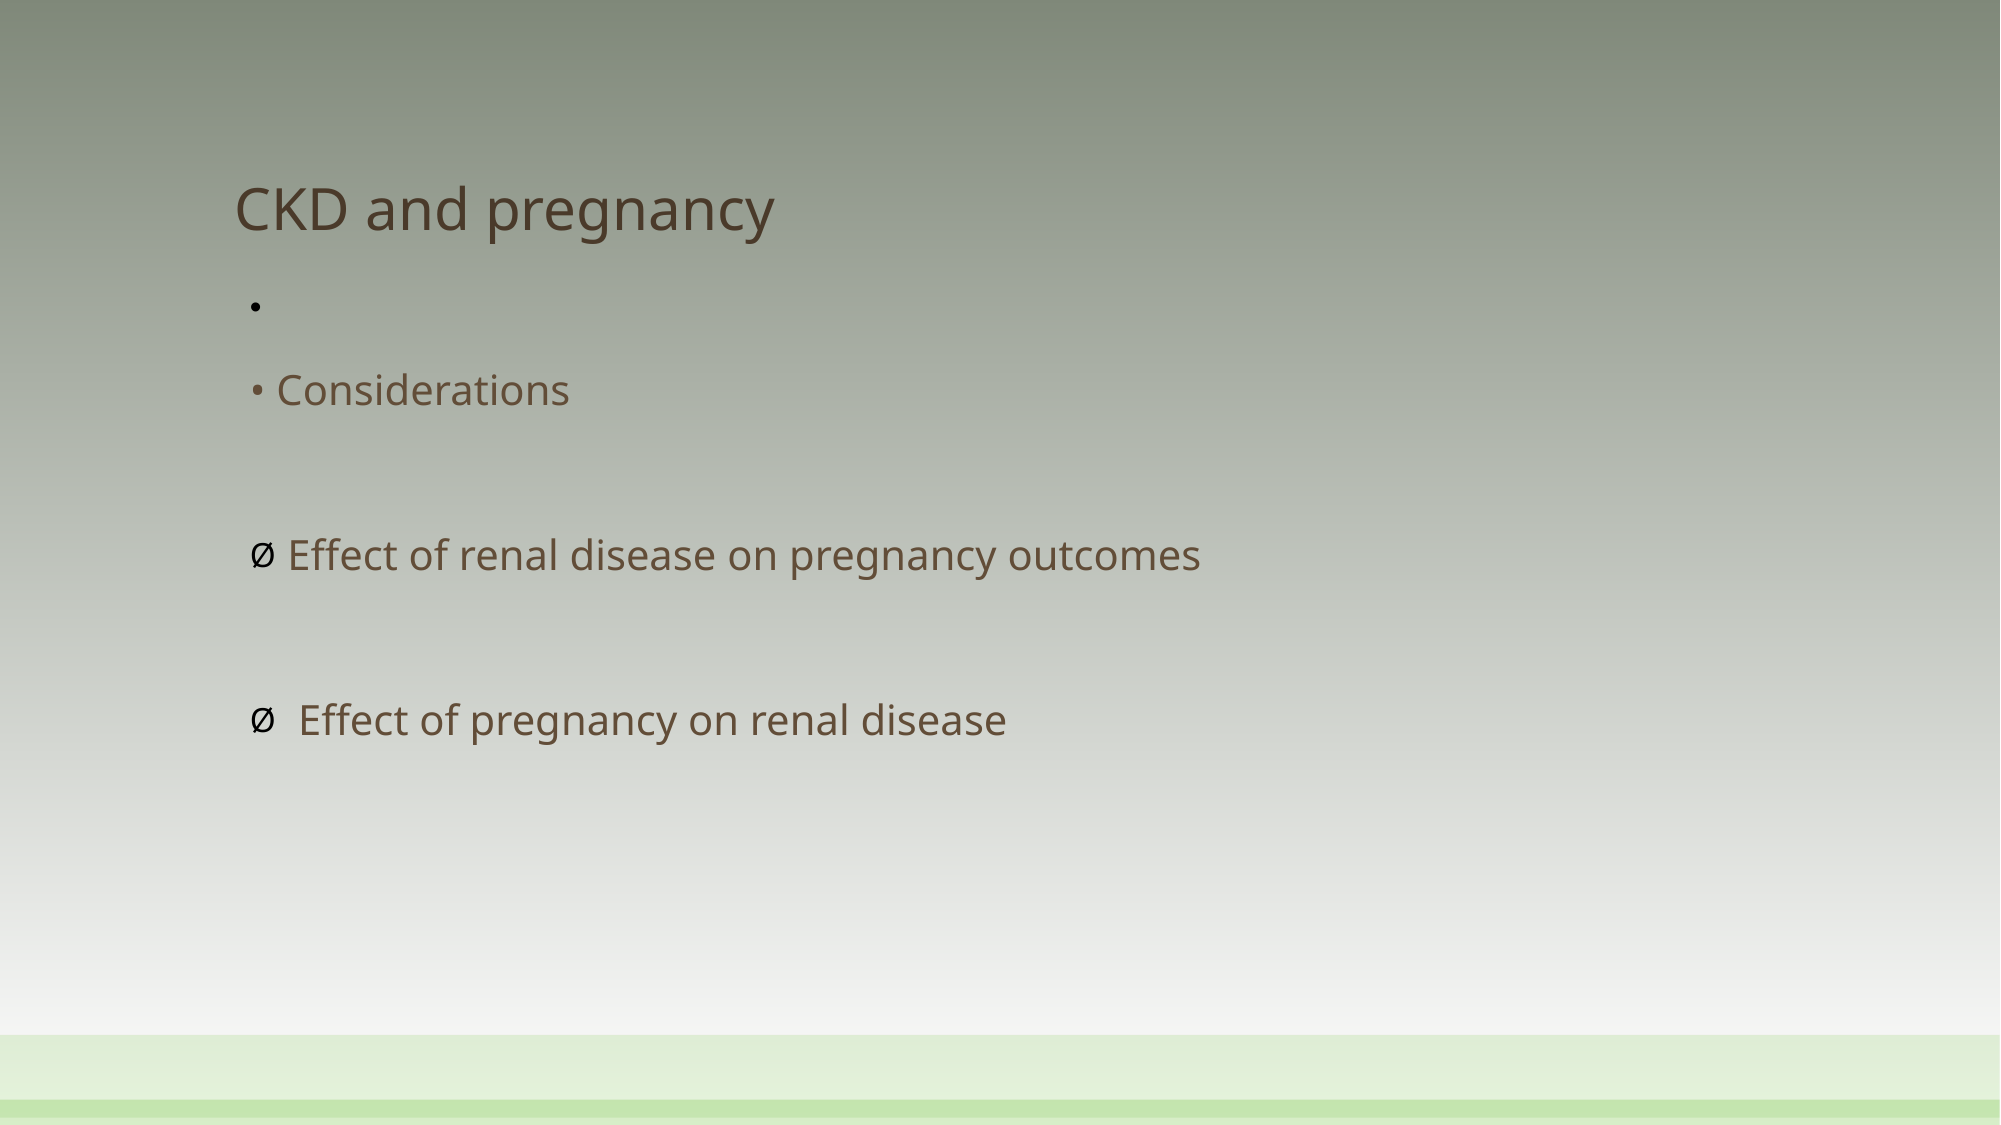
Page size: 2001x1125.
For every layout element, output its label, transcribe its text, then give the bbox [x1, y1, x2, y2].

list • Considerations Effect of renal disease on pregnancy outcomes Effect of pregnancy on renal disease [219, 274, 1780, 987]
title CKD and pregnancy [219, 71, 1780, 251]
